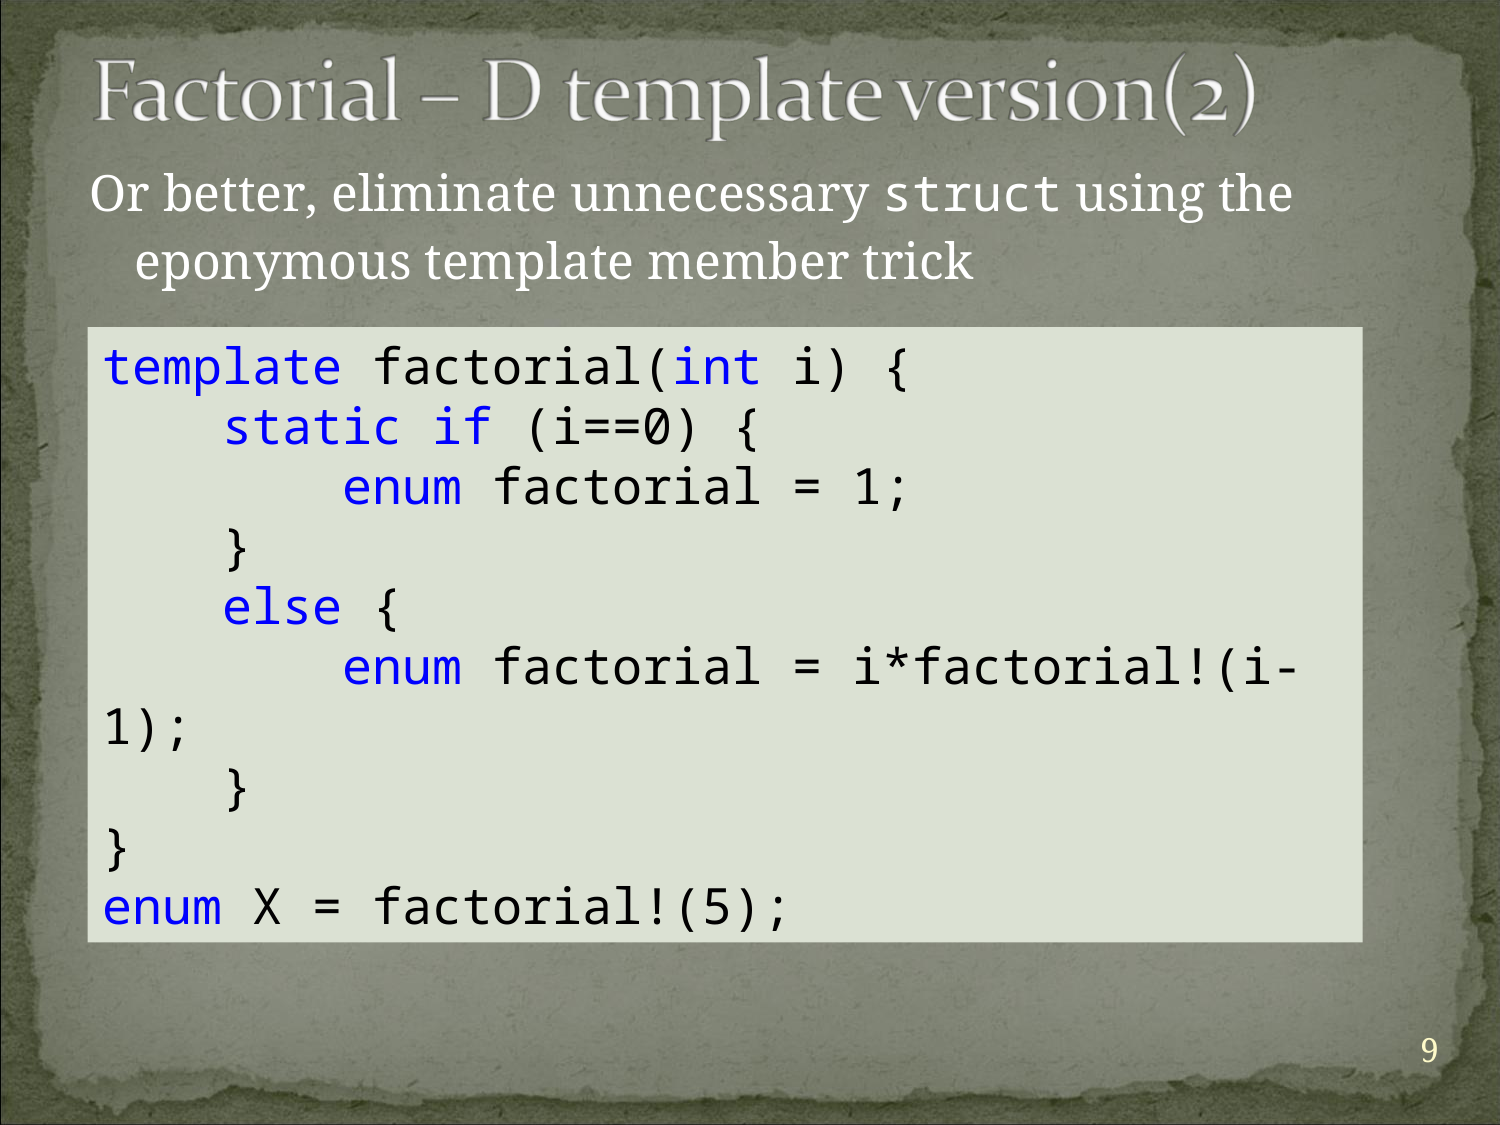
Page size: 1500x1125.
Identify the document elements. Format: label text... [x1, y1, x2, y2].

list Or better, eliminate unnecessary struct using the eponymous template member trick [75, 152, 1426, 573]
text_box template factorial(int i) { static if (i==0) { enum factorial = 1; } else { enum factorial = i*factorial!(i-1); } } enum X = factorial!(5); [87, 327, 1363, 943]
text_box [35, 10, 1427, 152]
text_box 31 [1379, 1014, 1480, 1090]
picture [0, 0, 1500, 1125]
